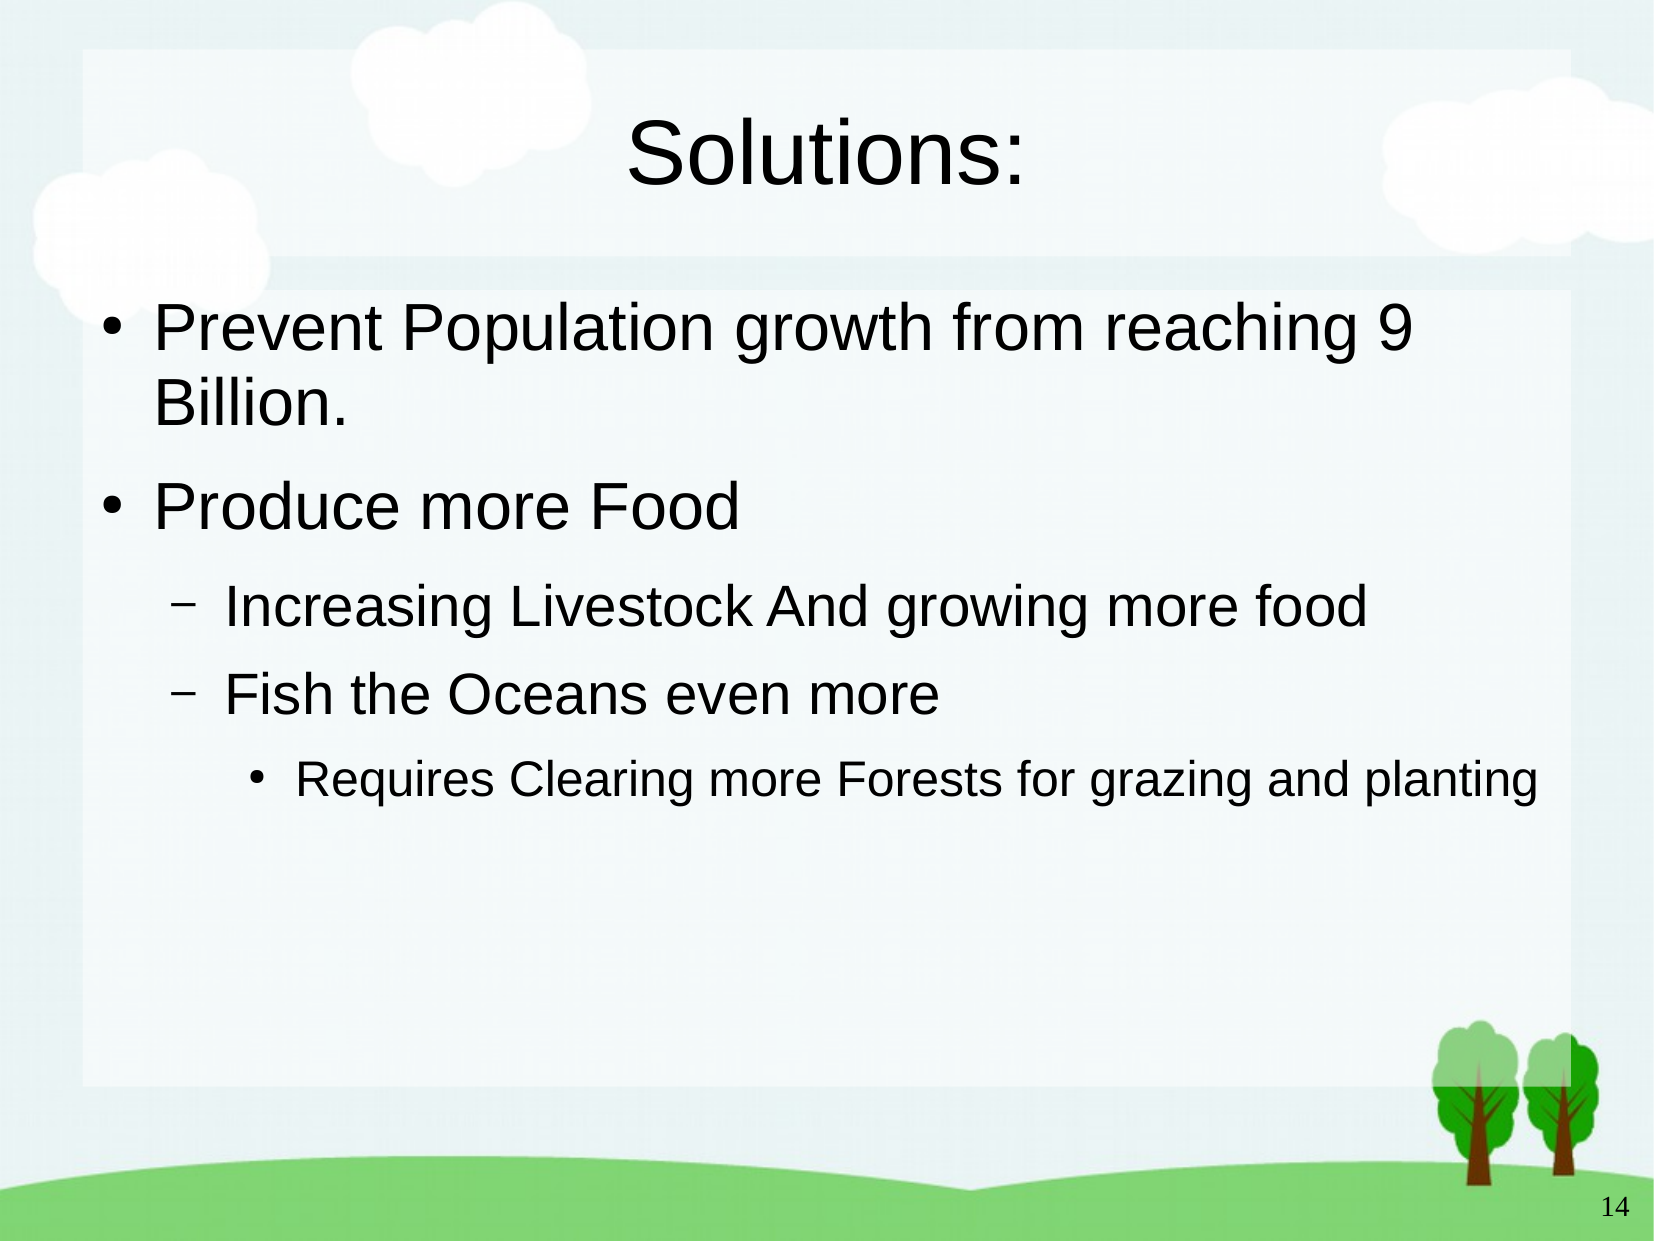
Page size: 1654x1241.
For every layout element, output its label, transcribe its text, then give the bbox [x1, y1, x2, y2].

title Solutions: [82, 49, 1571, 257]
picture [0, 0, 1654, 1241]
list Prevent Population growth from reaching 9 Billion. Produce more Food Increasing Livestock And growing more food Fish the Oceans even more Requires Clearing more Forests for grazing and planting [82, 290, 1571, 1087]
